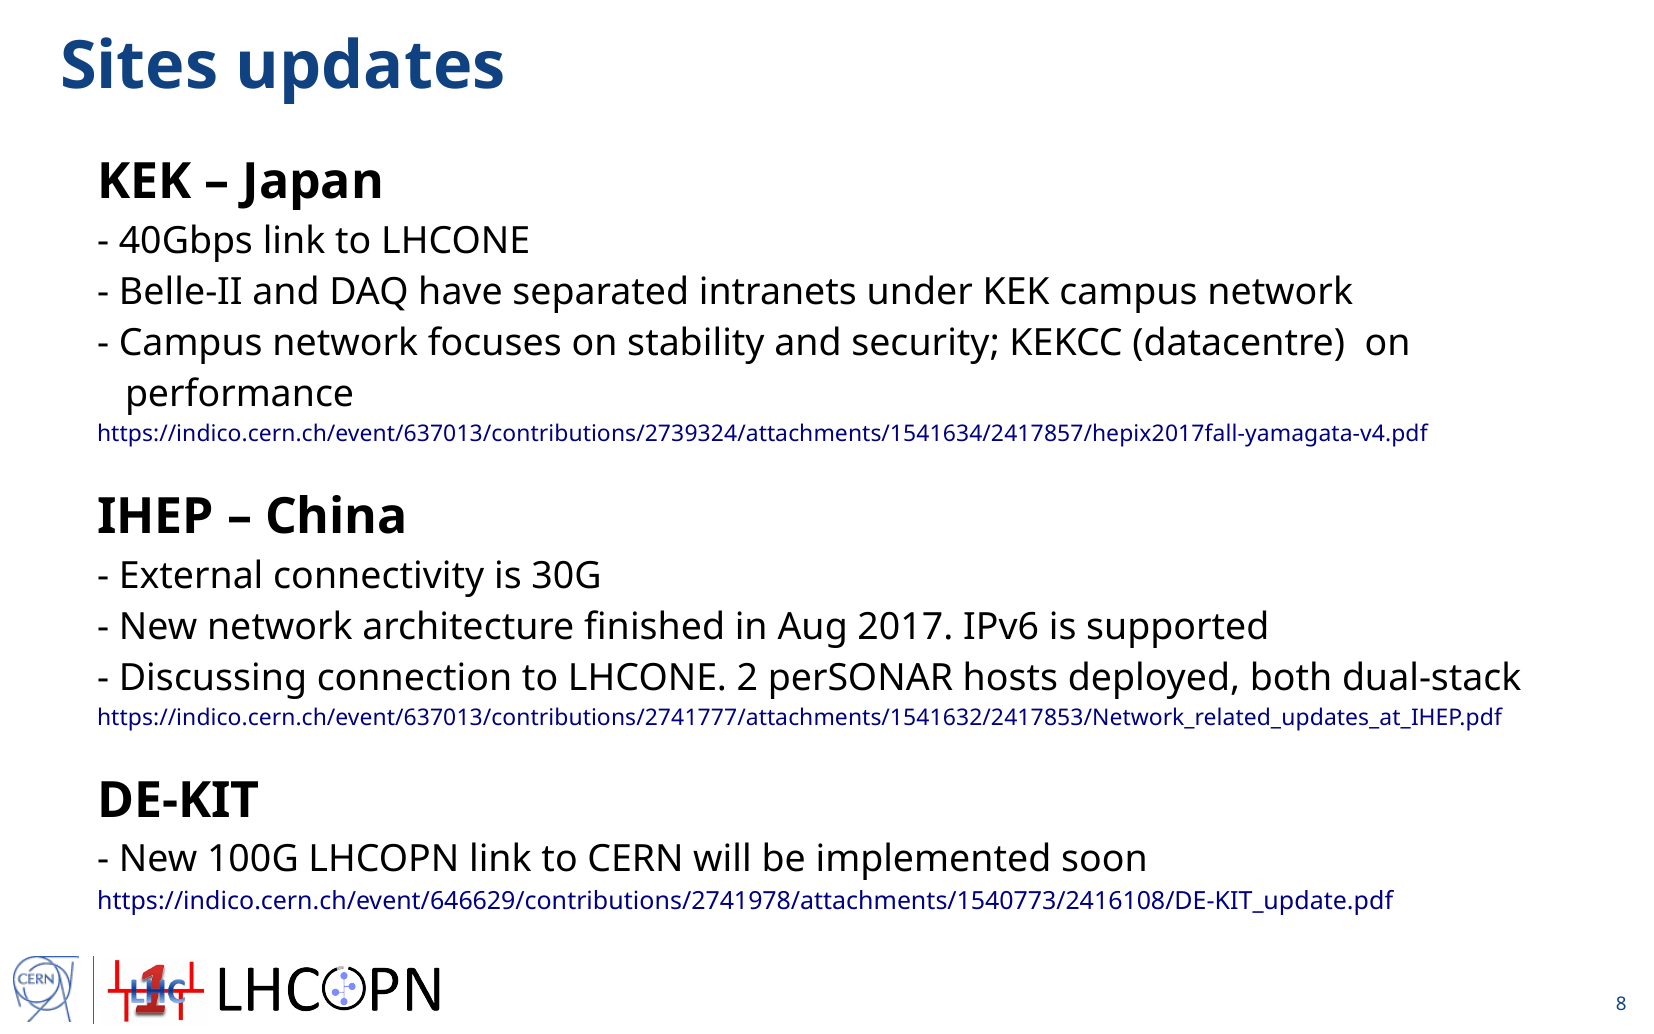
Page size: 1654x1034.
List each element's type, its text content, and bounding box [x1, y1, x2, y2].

text_box KEK – Japan - 40Gbps link to LHCONE - Belle-II and DAQ have separated intranets under KEK campus network - Campus network focuses on stability and security; KEKCC (datacentre) on performance https://indico.cern.ch/event/637013/contributions/2739324/attachments/1541634/2417857/hepix2017fall-yamagata-v4.pdf IHEP – China - External connectivity is 30G - New network architecture finished in Aug 2017. IPv6 is supported - Discussing connection to LHCONE. 2 perSONAR hosts deployed, both dual-stack https://indico.cern.ch/event/637013/contributions/2741777/attachments/1541632/2417853/Network_related_updates_at_IHEP.pdf DE-KIT - New 100G LHCOPN link to CERN will be implemented soon https://indico.cern.ch/event/646629/contributions/2741978/attachments/1540773/2416108/DE-KIT_update.pdf [82, 137, 1638, 1032]
picture [13, 956, 79, 1032]
title Sites updates [60, 0, 1528, 138]
